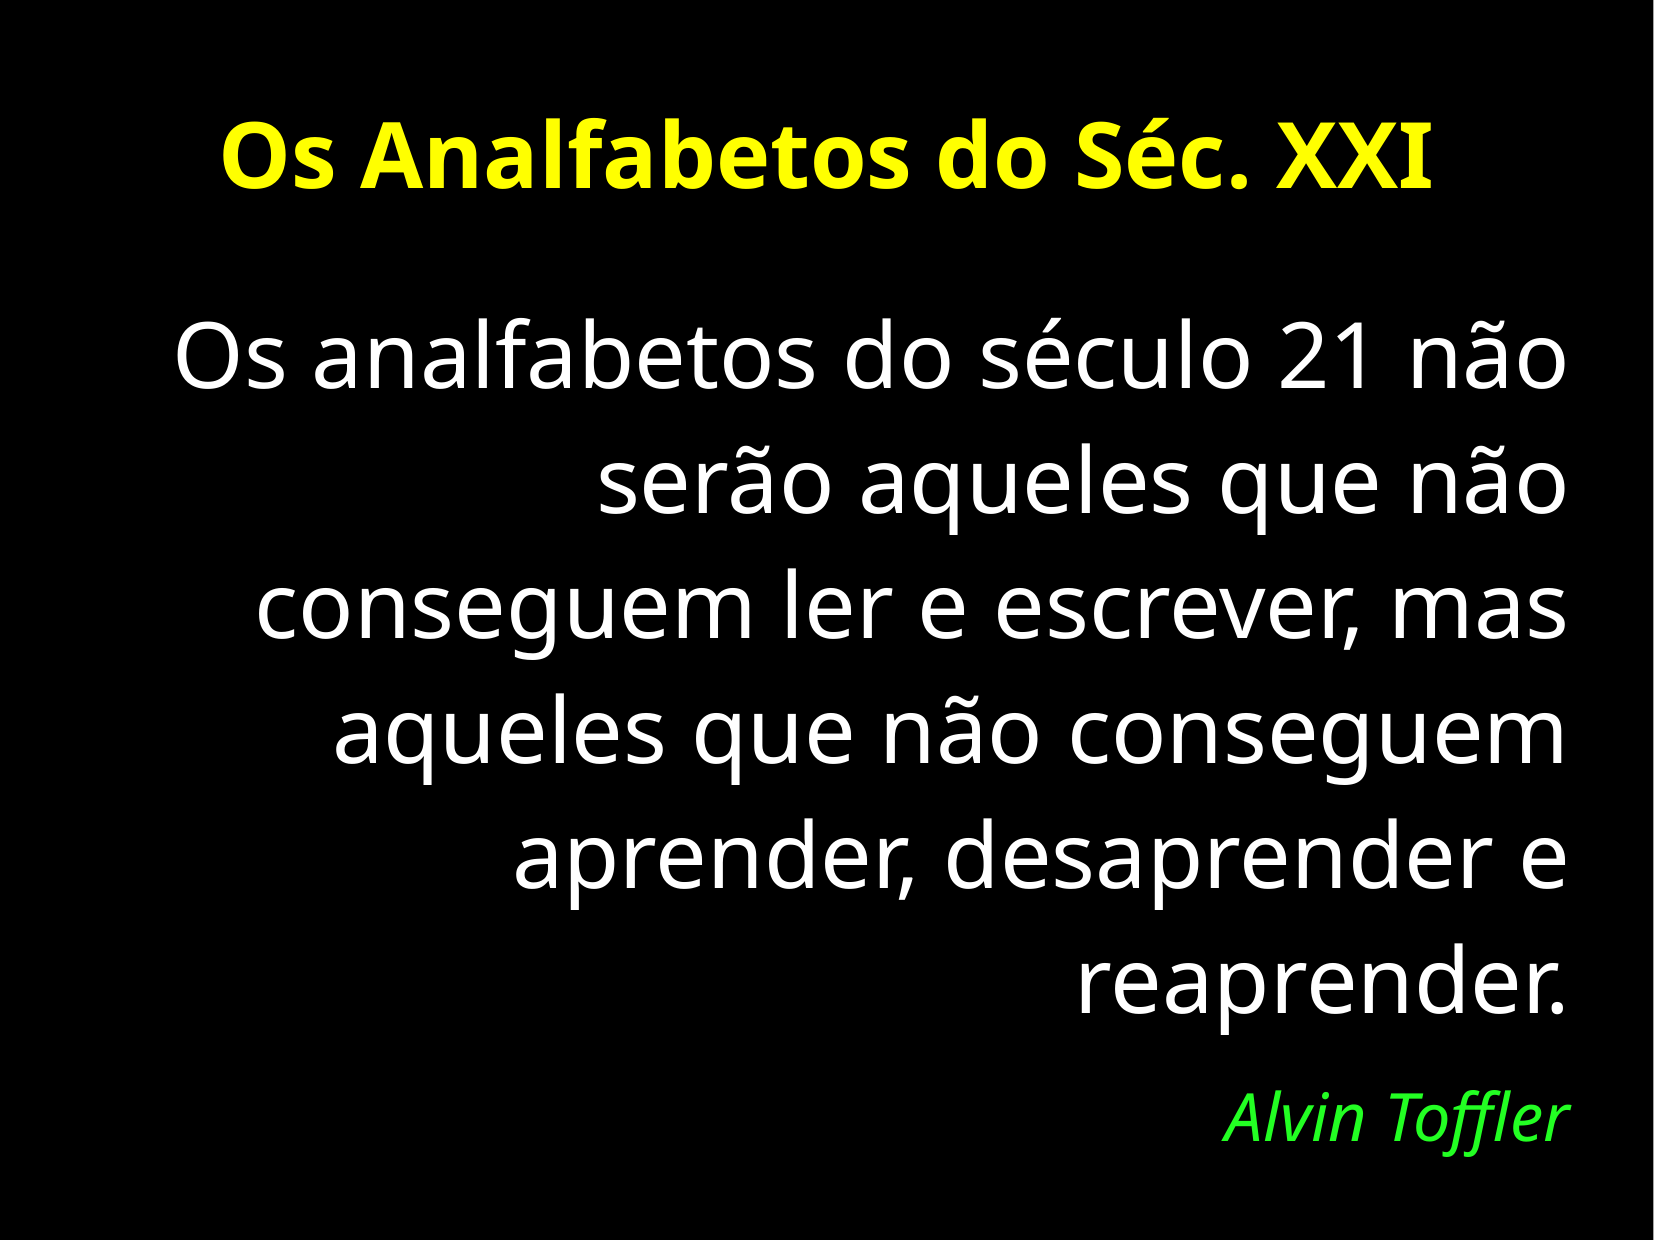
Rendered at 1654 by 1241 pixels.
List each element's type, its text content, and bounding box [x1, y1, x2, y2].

list Os analfabetos do século 21 não serão aqueles que não conseguem ler e escrever, mas aqueles que não conseguem aprender, desaprender e reaprender. Alvin Toffler [82, 290, 1571, 1109]
title Os Analfabetos do Séc. XXI [82, 24, 1571, 282]
